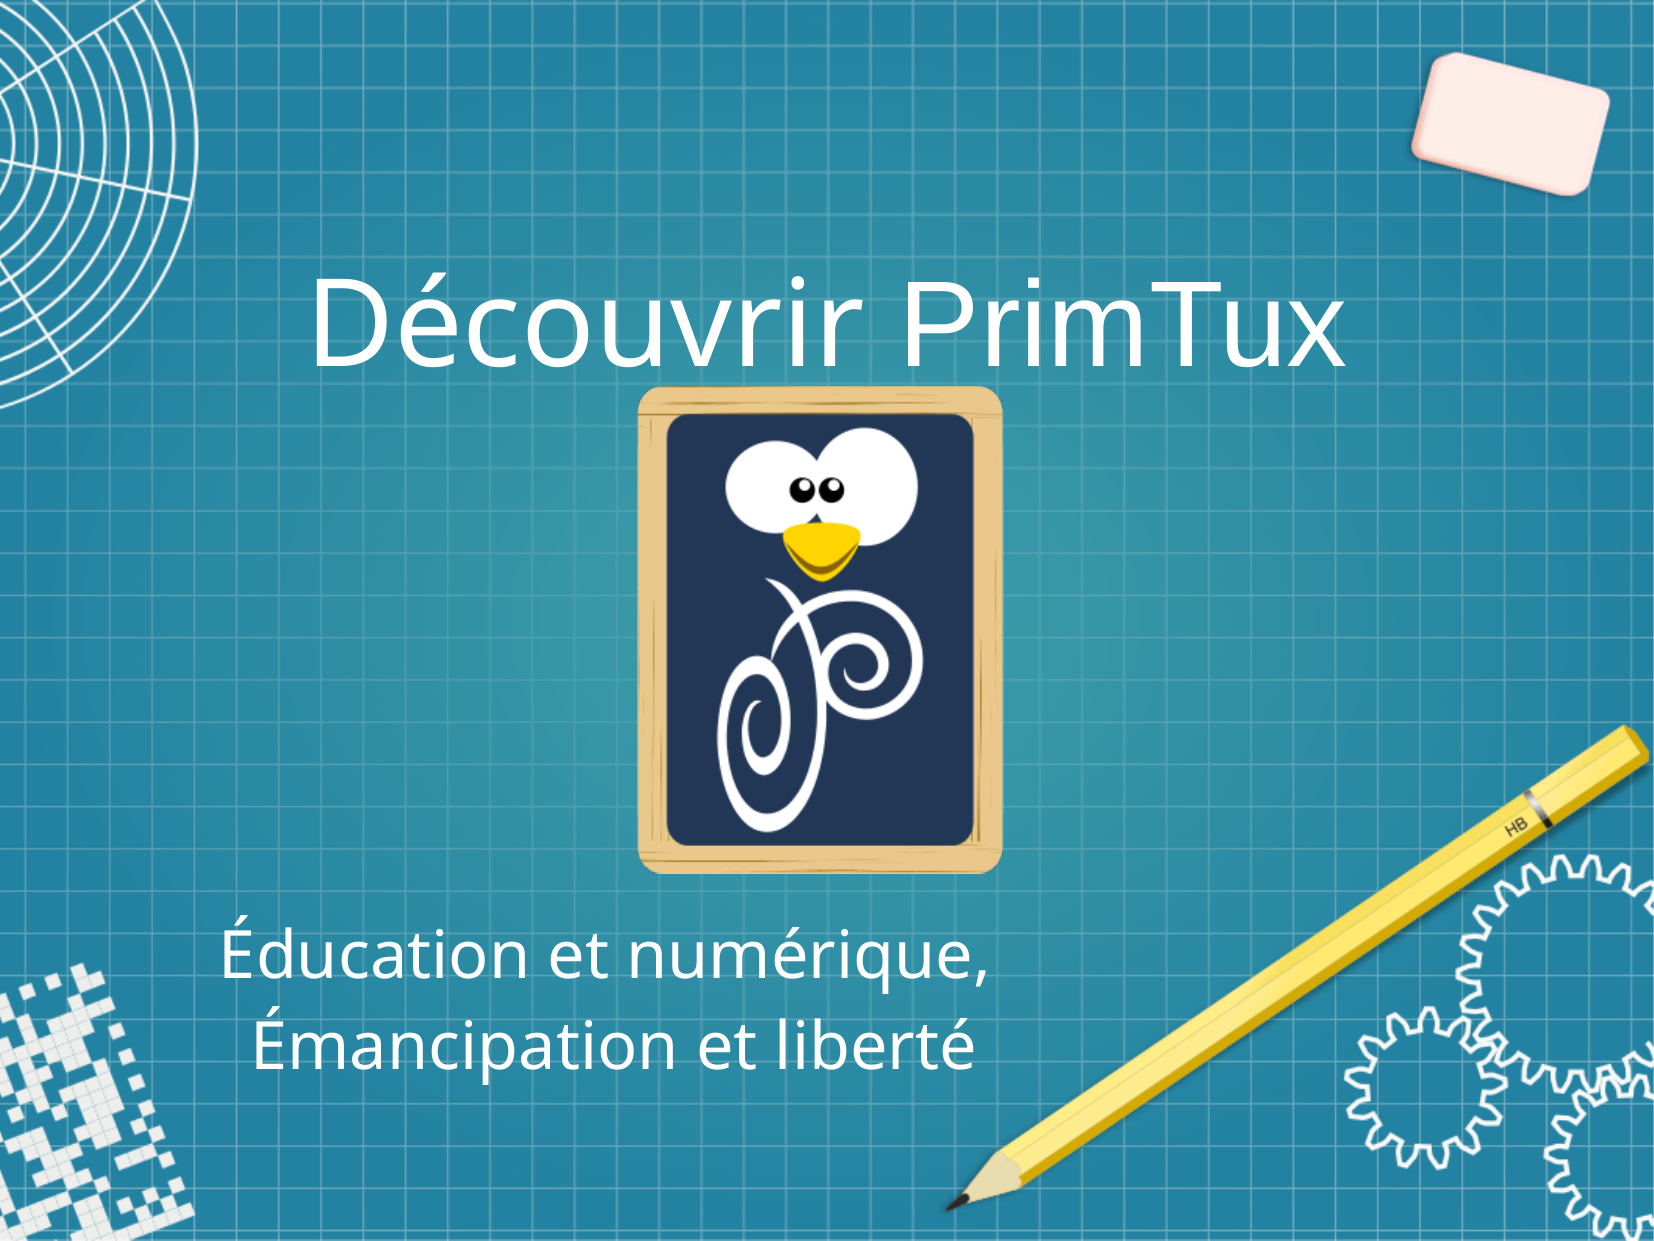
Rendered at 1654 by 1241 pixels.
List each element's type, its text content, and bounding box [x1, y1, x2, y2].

picture [0, 0, 1654, 1241]
subtitle Éducation et numérique, Émancipation et liberté [0, 696, 1359, 1241]
title Découvrir PrimTux [82, 177, 1571, 461]
